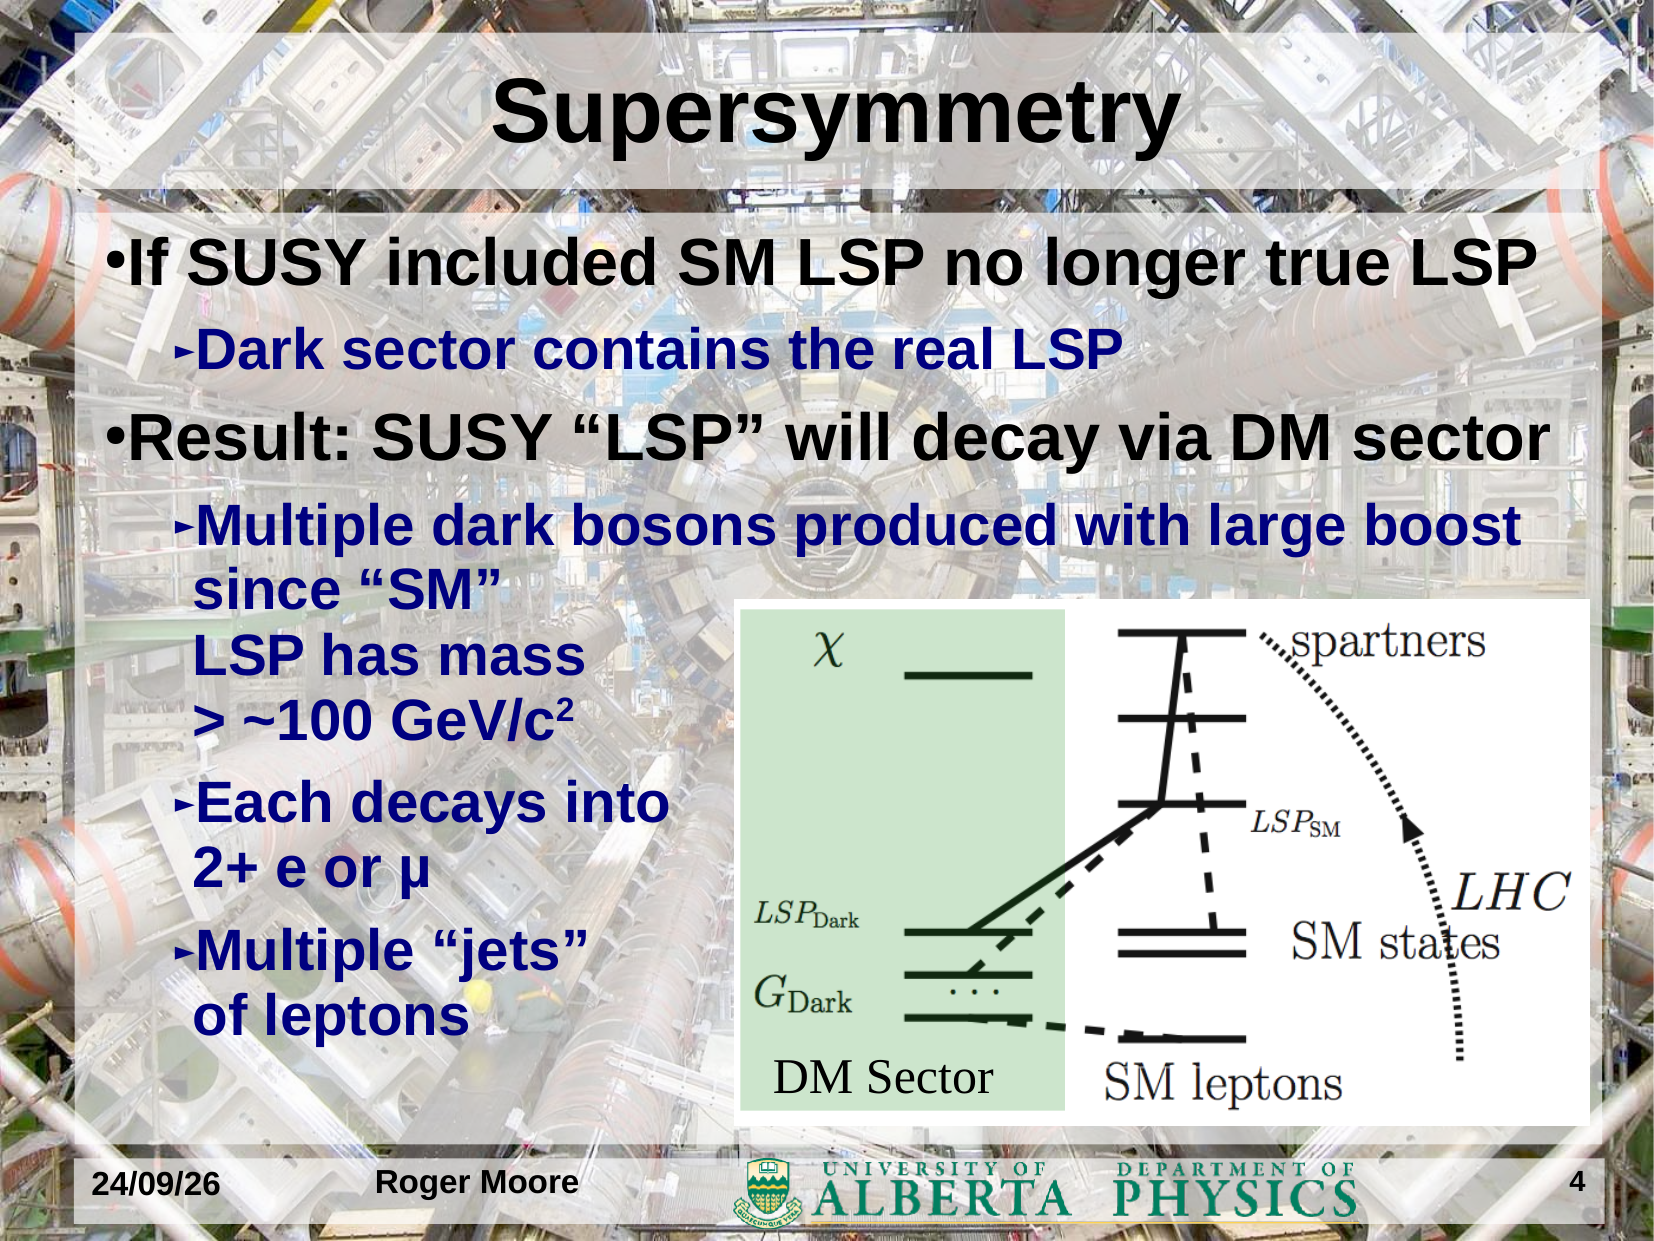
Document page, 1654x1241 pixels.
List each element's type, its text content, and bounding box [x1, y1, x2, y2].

text_box DM Sector [772, 1045, 994, 1104]
text_box [740, 609, 1065, 1111]
picture [0, 0, 1654, 1241]
title Supersymmetry [74, 32, 1600, 189]
list If SUSY included SM LSP no longer true LSP Dark sector contains the real LSP Result: SUSY “LSP” will decay via DM sector Multiple dark bosons produced with large boost since “SM” LSP has mass > ~100 GeV/c2 Each decays into 2+ e or µ Multiple “jets” of leptons [74, 212, 1603, 1145]
